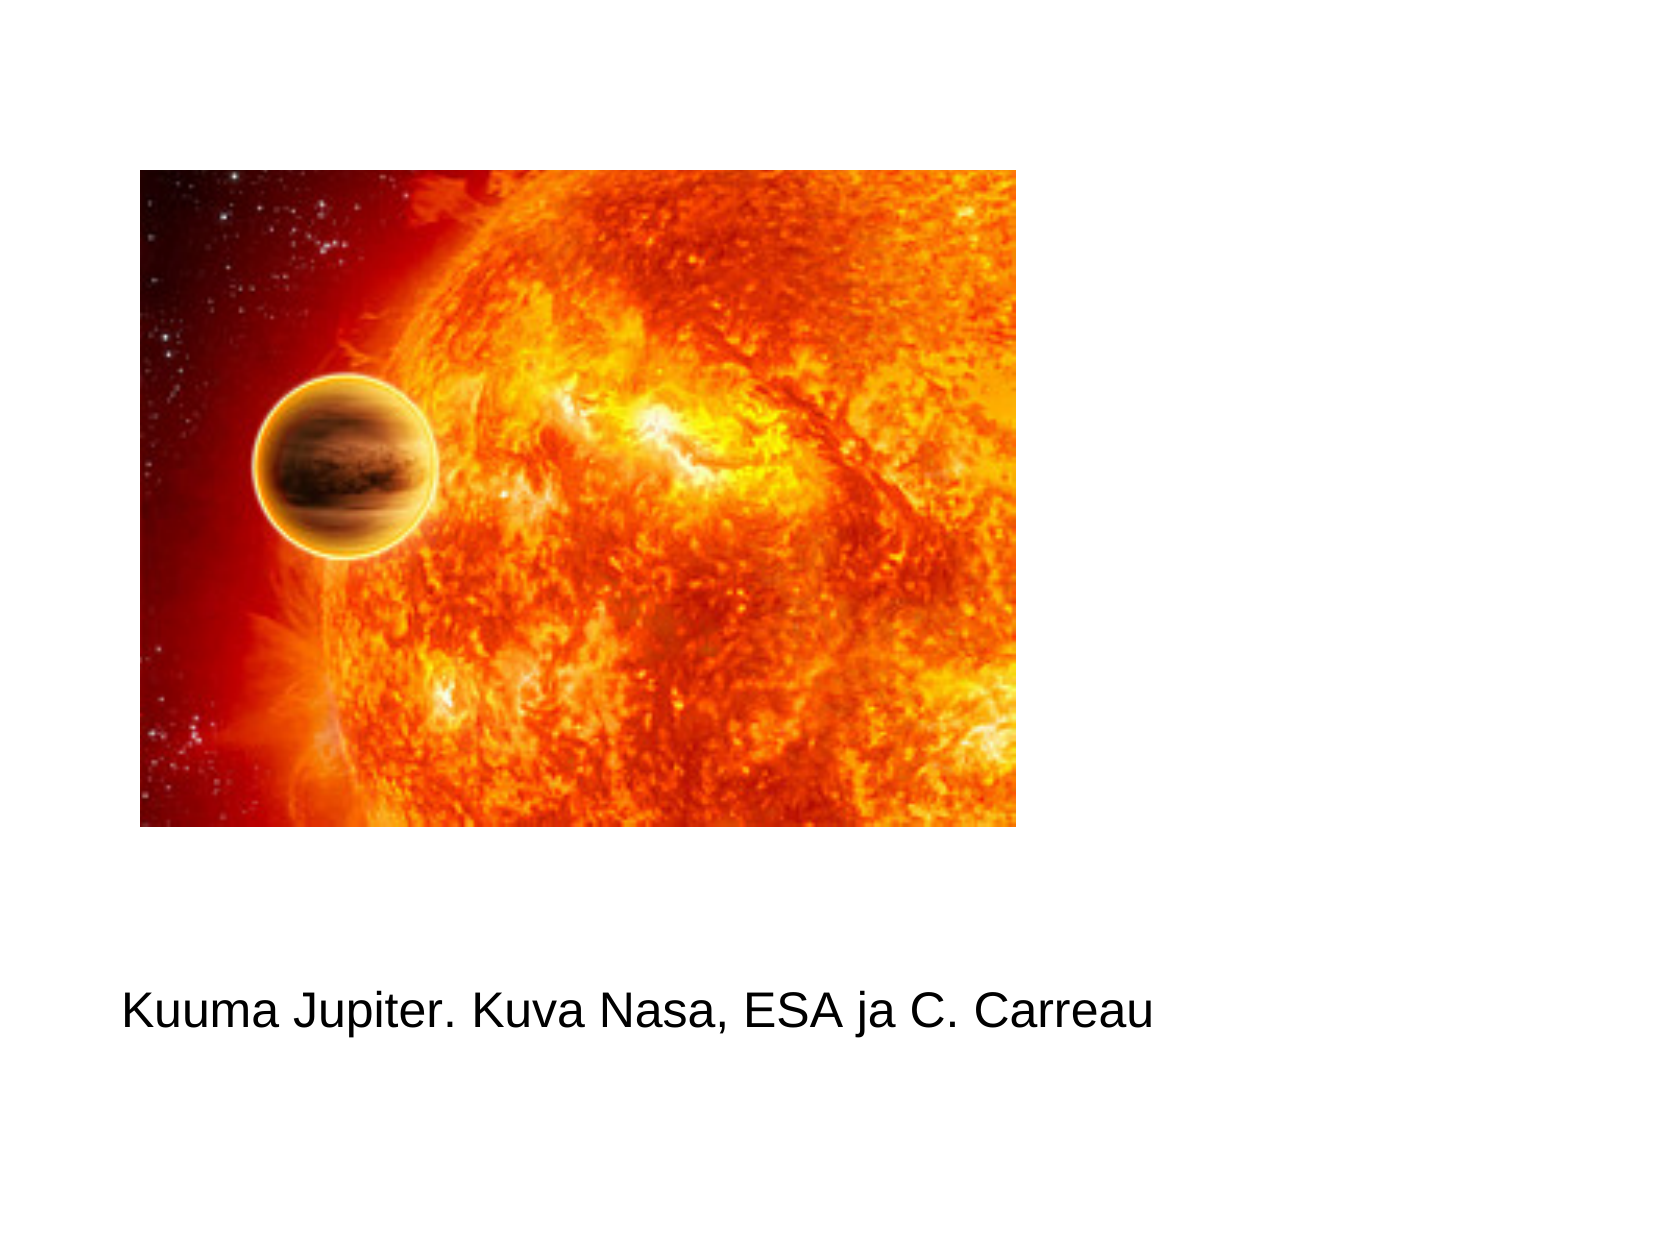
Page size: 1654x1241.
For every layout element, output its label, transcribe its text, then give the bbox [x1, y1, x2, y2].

picture [140, 170, 1016, 827]
text_box Kuuma Jupiter. Kuva Nasa, ESA ja C. Carreau [106, 975, 1306, 1158]
